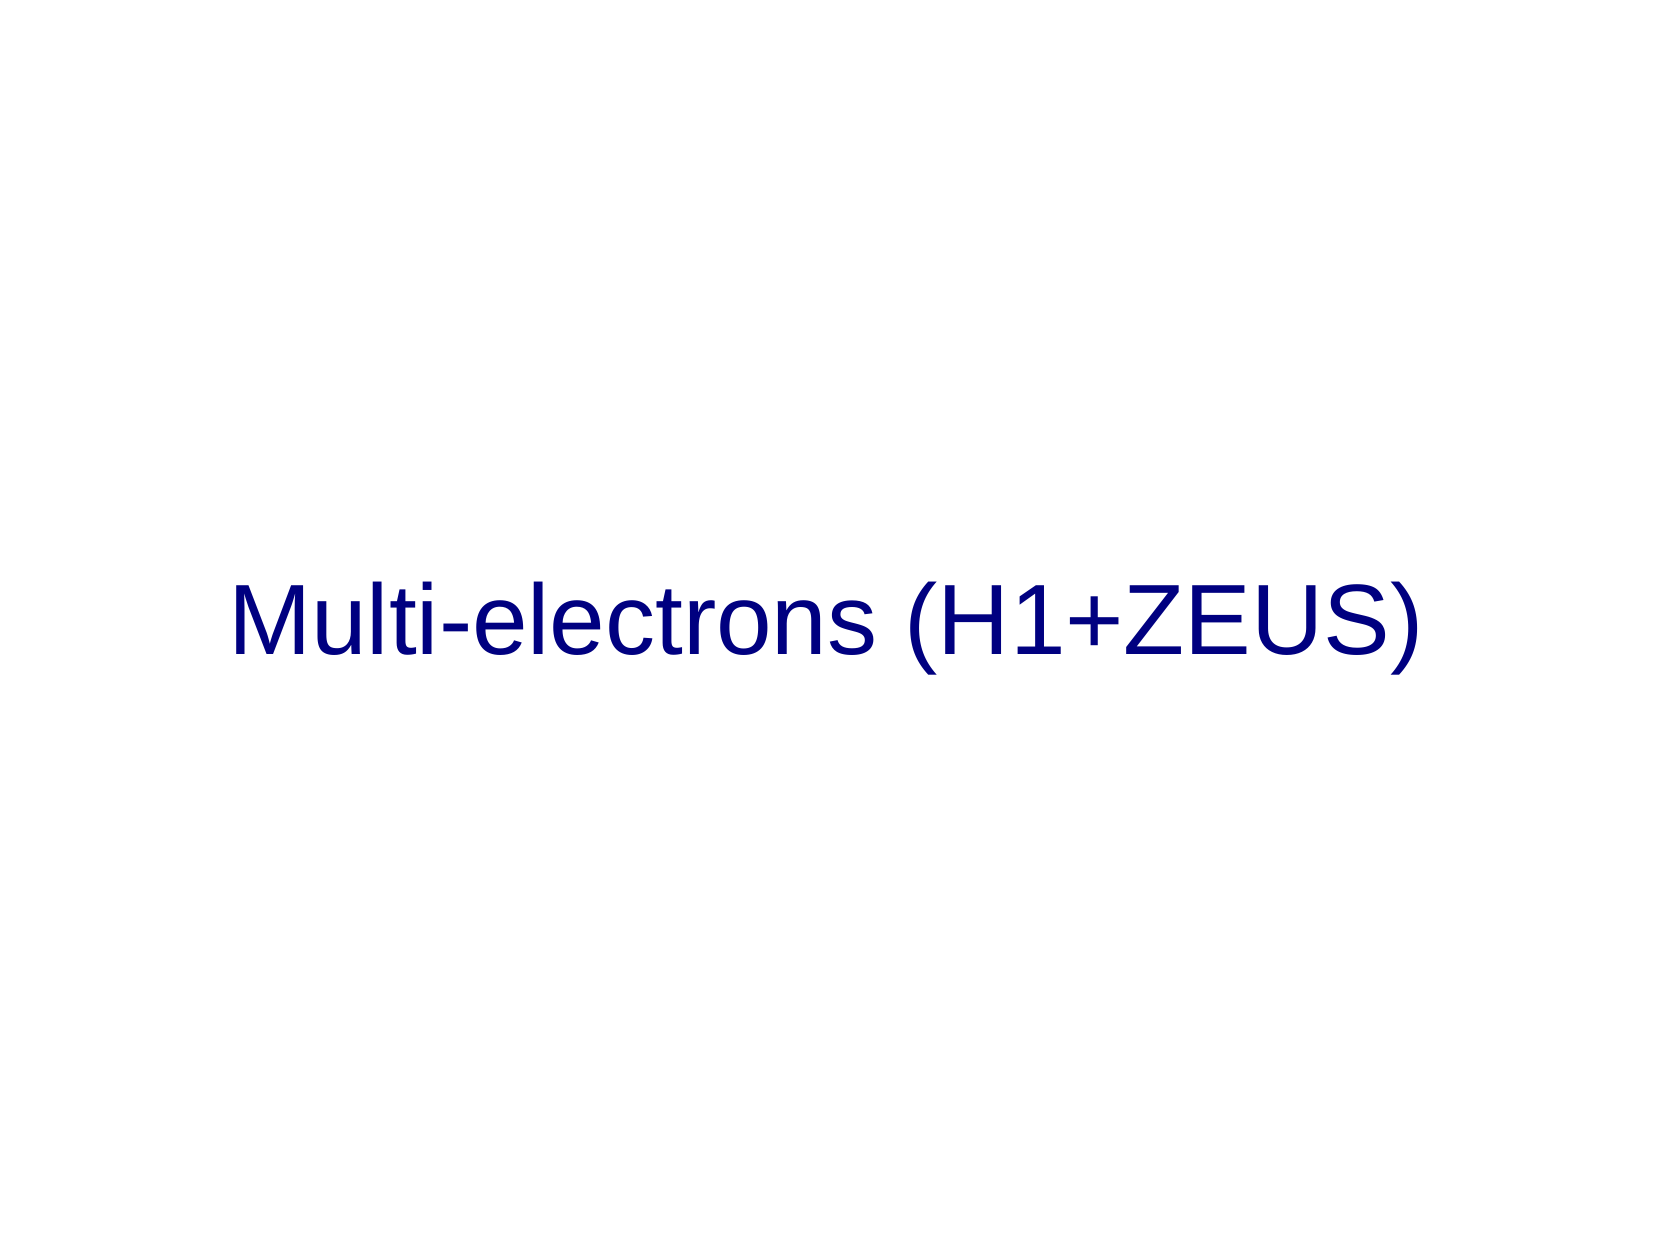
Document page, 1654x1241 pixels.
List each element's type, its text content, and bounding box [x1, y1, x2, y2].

text_box Multi-electrons (H1+ZEUS) [82, 210, 1571, 1030]
